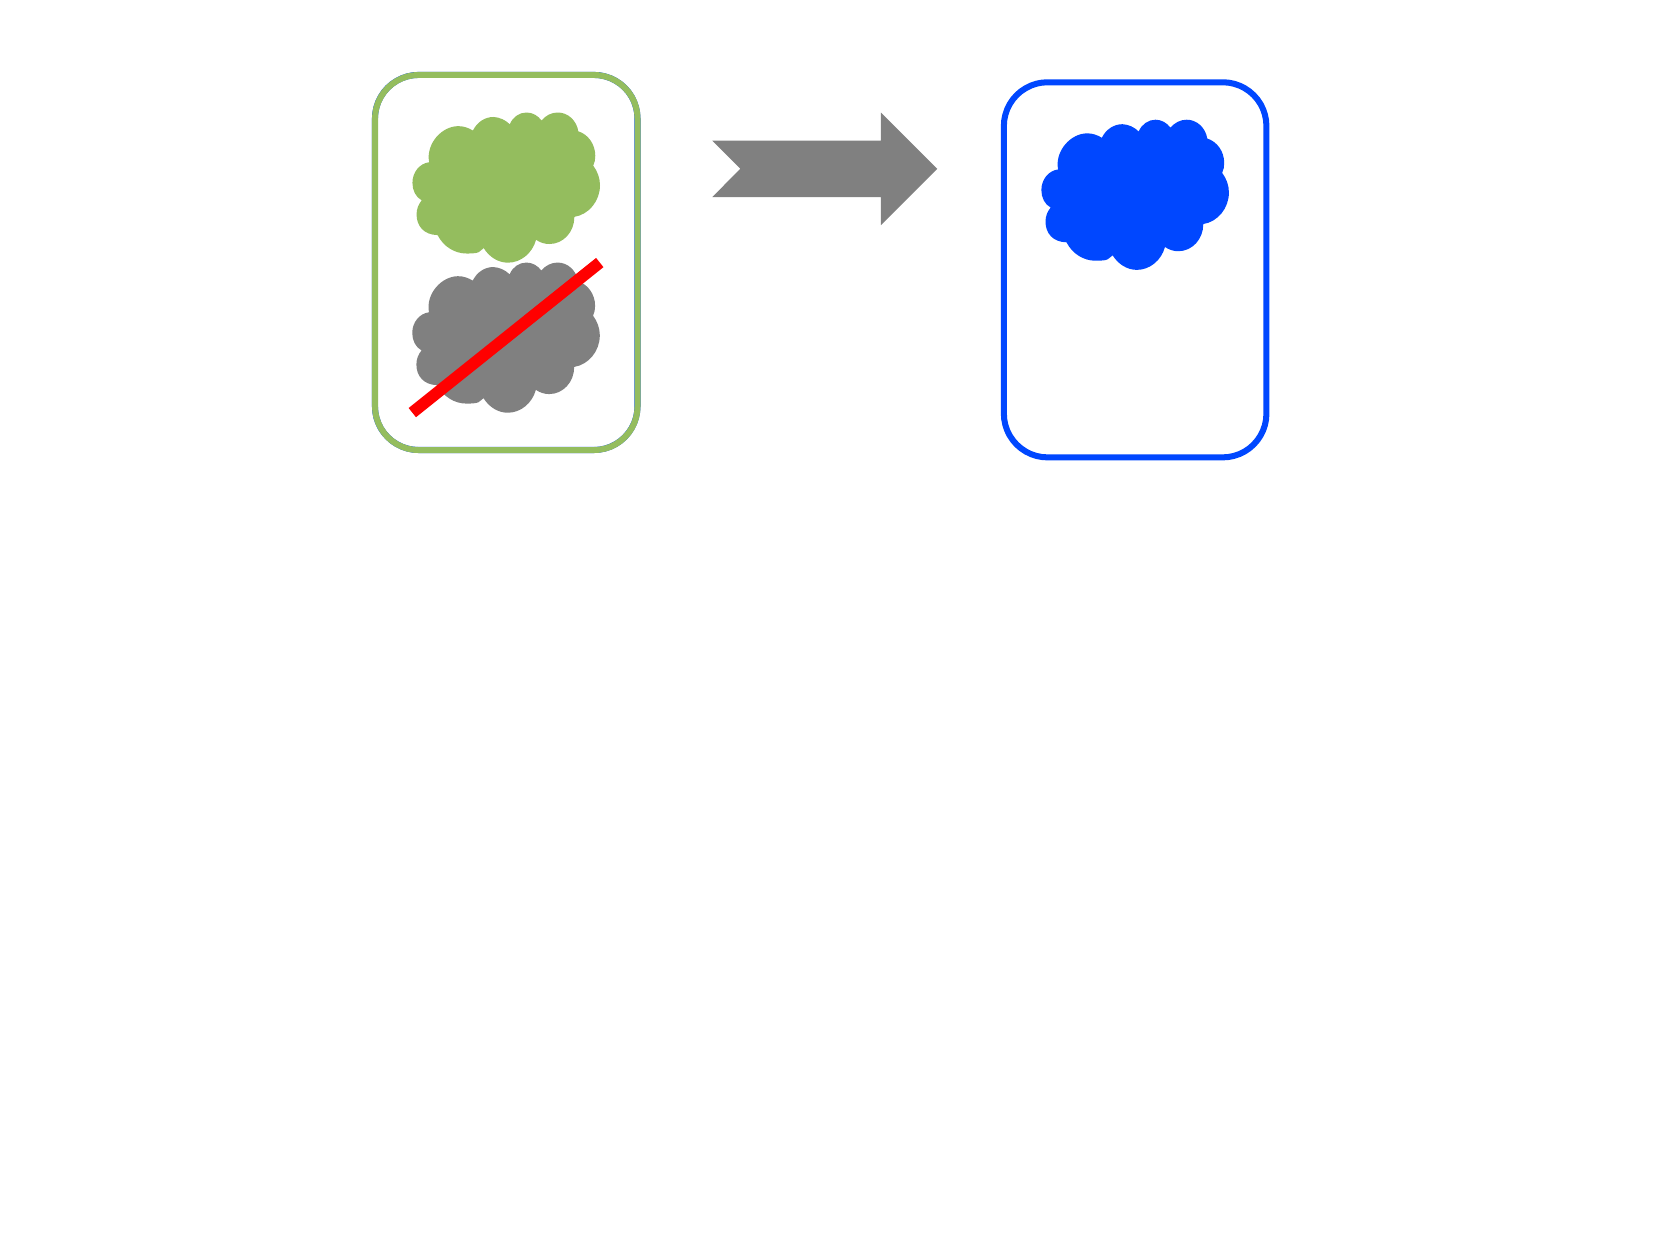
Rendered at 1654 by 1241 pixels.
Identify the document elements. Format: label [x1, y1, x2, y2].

text_box [412, 112, 601, 263]
text_box [1041, 119, 1229, 270]
text_box [412, 262, 576, 386]
text_box [444, 284, 600, 413]
text_box [712, 112, 938, 226]
